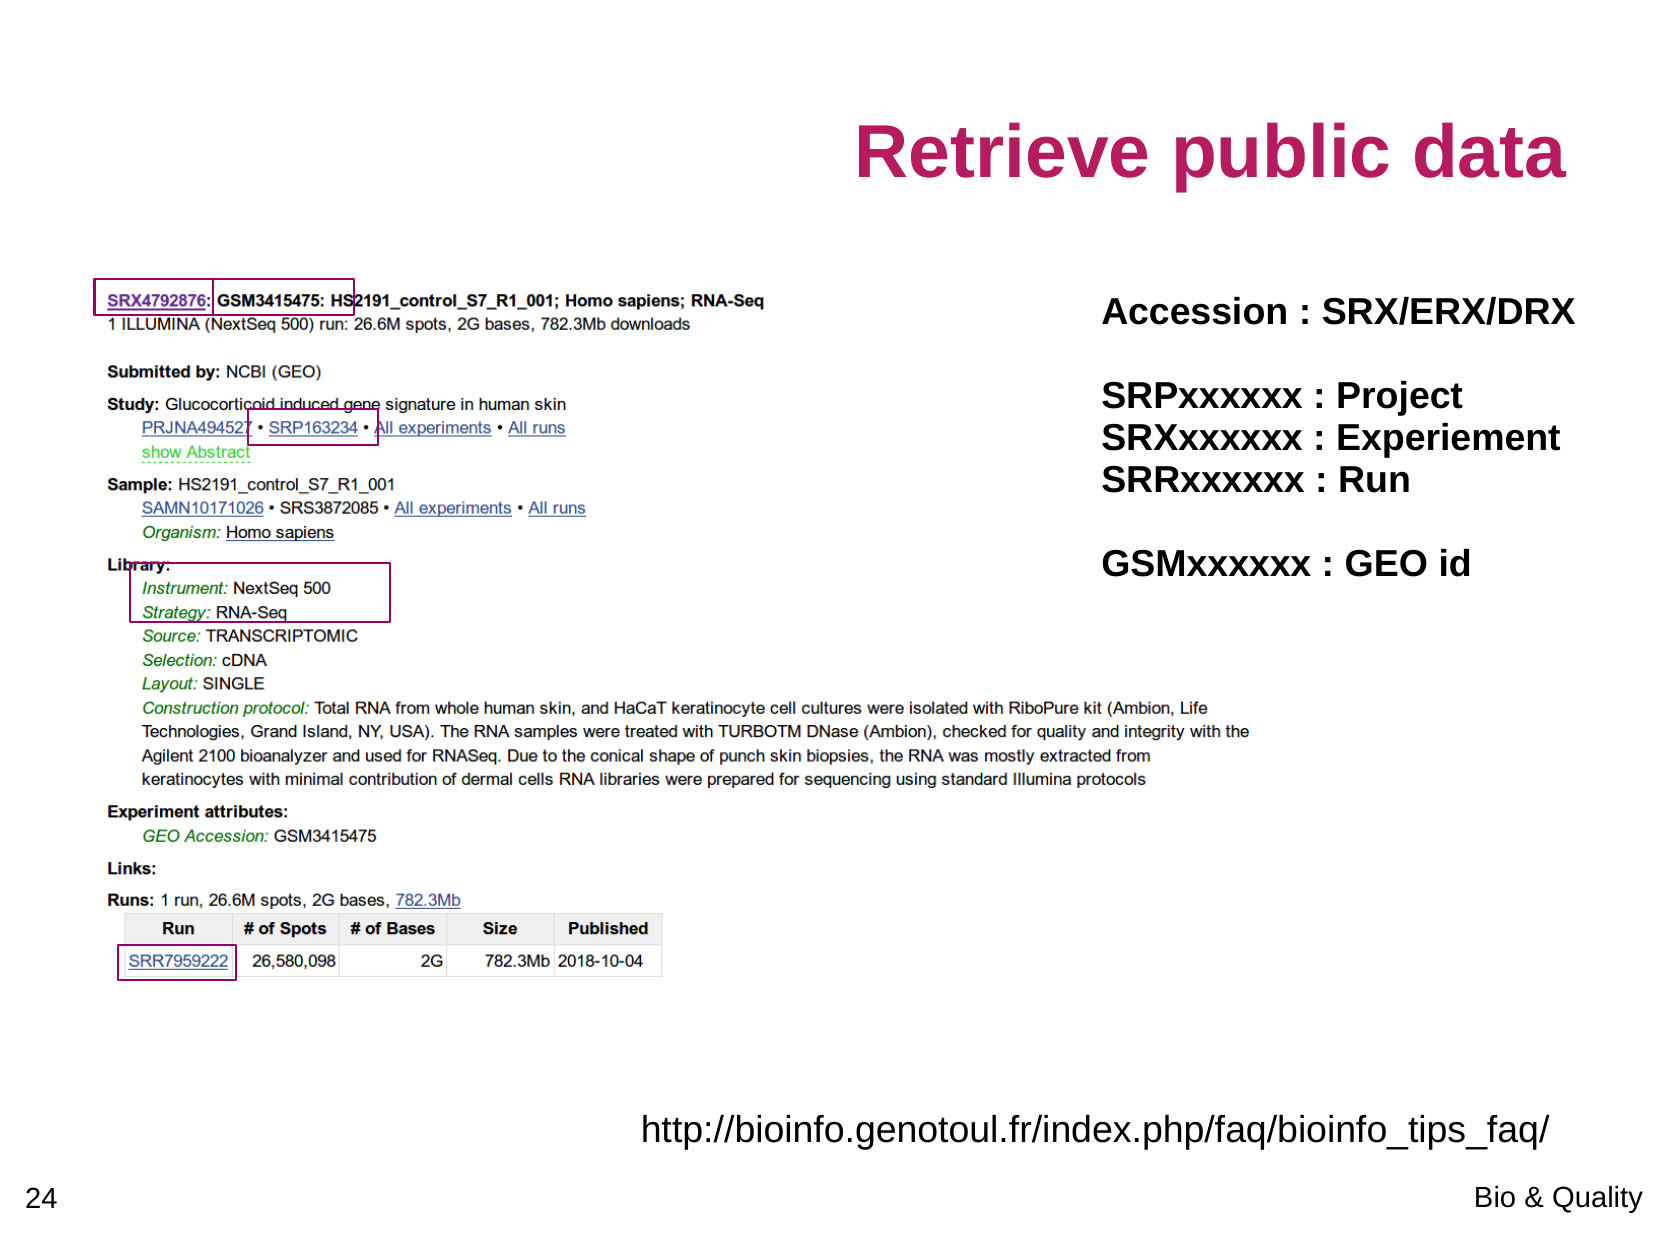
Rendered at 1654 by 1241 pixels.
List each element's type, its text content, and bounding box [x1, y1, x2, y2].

title Retrieve public data [82, 49, 1567, 254]
picture [214, 280, 353, 314]
subtitle [82, 290, 1567, 1010]
picture [96, 280, 212, 314]
text_box Accession : SRX/ERX/DRX SRPxxxxxx : Project SRXxxxxxx : Experiement SRRxxxxxx : Run GSMxxxxxx : GEO id [1086, 283, 1607, 635]
text_box http://bioinfo.genotoul.fr/index.php/faq/bioinfo_tips_faq/ [625, 1100, 1642, 1200]
picture [119, 946, 235, 979]
picture [94, 279, 1252, 981]
